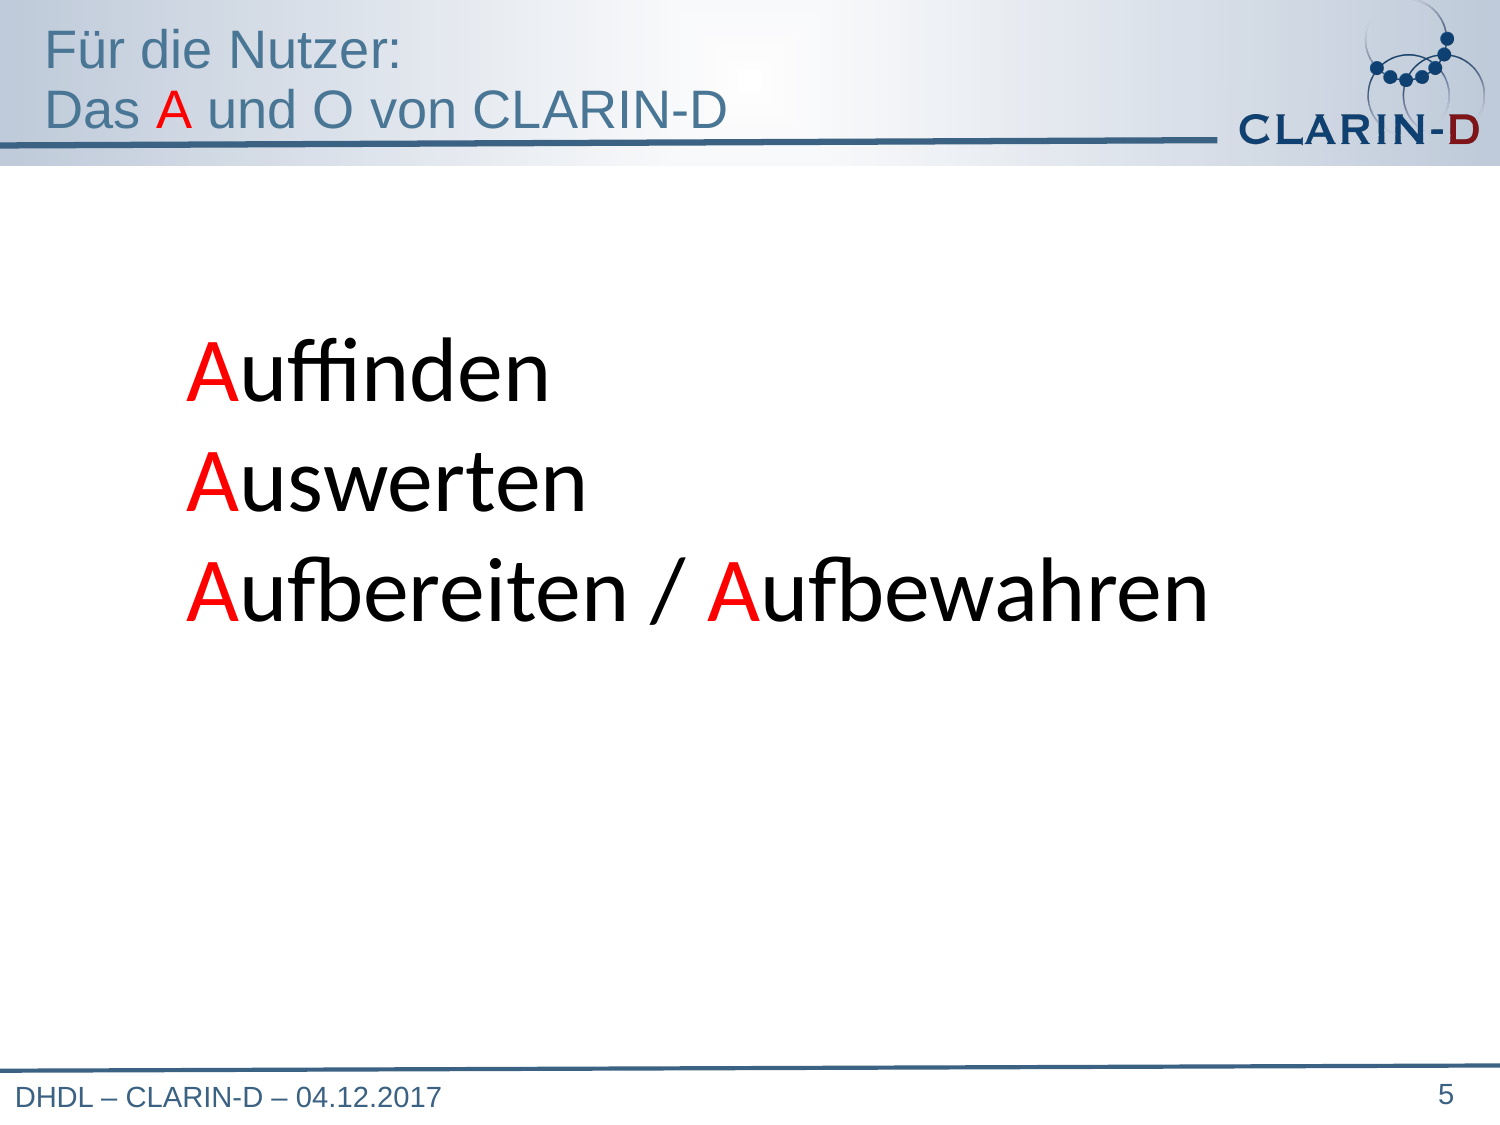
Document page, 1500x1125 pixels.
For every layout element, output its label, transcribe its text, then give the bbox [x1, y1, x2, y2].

picture [0, 0, 1500, 166]
title Auffinden Auswerten Aufbereiten / Aufbewahren [171, 302, 1270, 1034]
text_box Für die Nutzer: Das A und O von CLARIN-D [29, 11, 1182, 148]
text_box <number> [1423, 1067, 1500, 1113]
